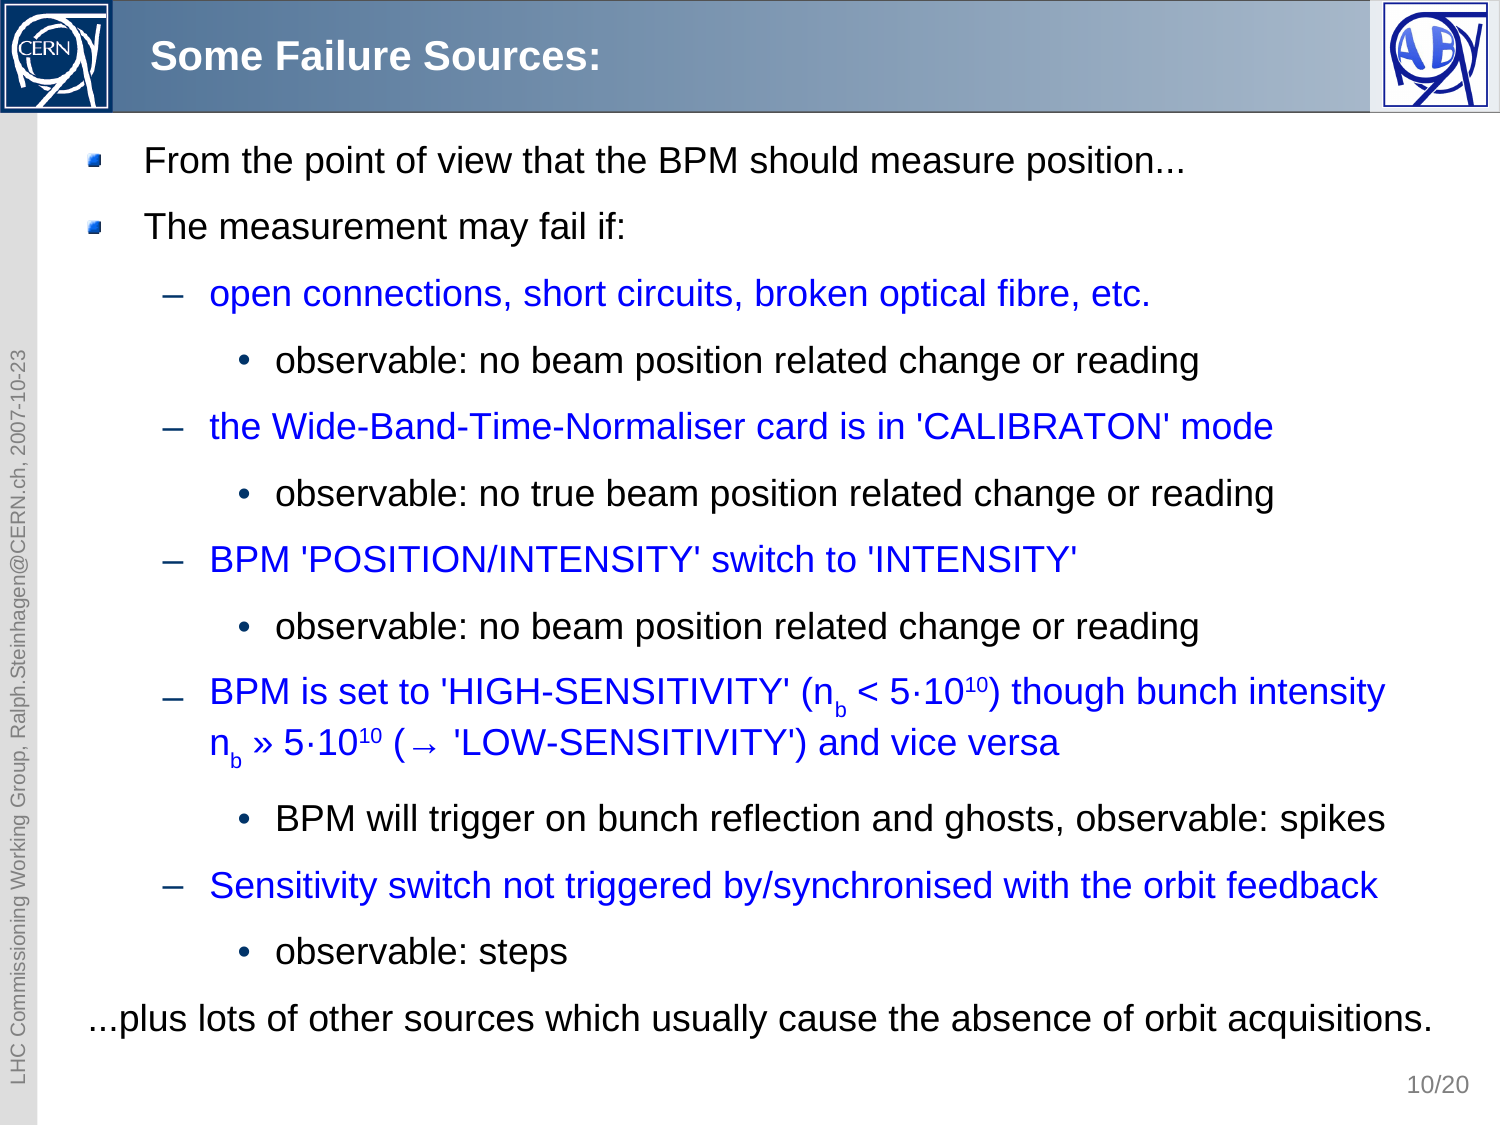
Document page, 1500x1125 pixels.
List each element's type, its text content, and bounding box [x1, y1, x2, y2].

picture [1382, 1, 1489, 108]
list From the point of view that the BPM should measure position... The measurement may fail if: open connections, short circuits, broken optical fibre, etc. observable: no beam position related change or reading the Wide-Band-Time-Normaliser card is in 'CALIBRATON' mode observable: no true beam position related change or reading BPM 'POSITION/INTENSITY' switch to 'INTENSITY' observable: no beam position related change or reading BPM is set to 'HIGH-SENSITIVITY' (nb < 5·1010) though bunch intensity nb » 5·1010 (→ 'LOW-SENSITIVITY') and vice versa BPM will trigger on bunch reflection and ghosts, observable: spikes Sensitivity switch not triggered by/synchronised with the orbit feedback observable: steps ...plus lots of other sources which usually cause the absence of orbit acquisitions. [87, 137, 1438, 1040]
title Some Failure Sources: [150, 0, 1201, 113]
picture [0, 0, 113, 113]
